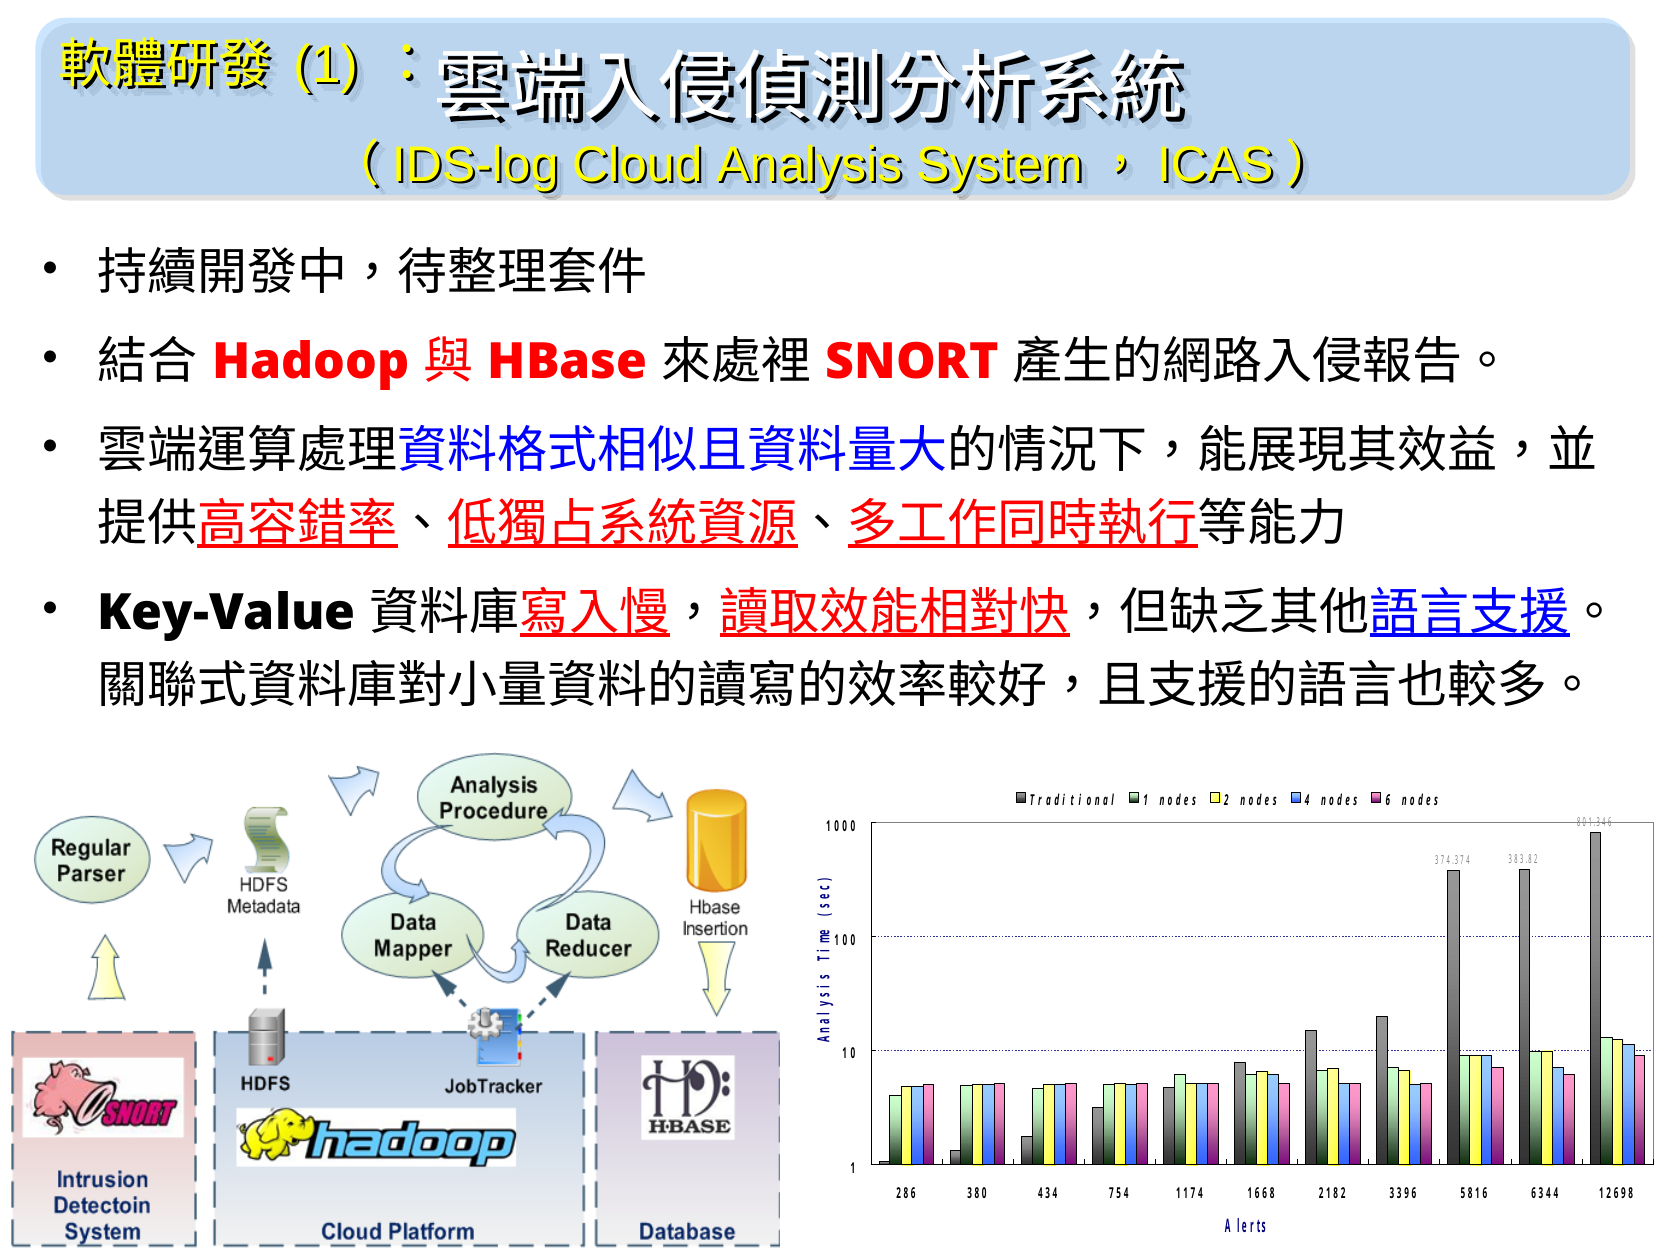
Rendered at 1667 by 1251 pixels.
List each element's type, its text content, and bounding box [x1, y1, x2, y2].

picture [4, 747, 1657, 1250]
text_box 軟體研發(1)：雲端入侵偵測分析系統 （IDS-log Cloud Analysis System，ICAS） [35, 17, 1630, 195]
list 持續開發中，待整理套件 結合Hadoop與HBase來處裡SNORT產生的網路入侵報告。 雲端運算處理資料格式相似且資料量大的情況下，能展現其效益，並提供高容錯率、低獨占系統資源、多工作同時執行等能力 Key-Value資料庫寫入慢，讀取效能相對快，但缺乏其他語言支援。關聯式資料庫對小量資料的讀寫的效率較好，且支援的語言也較多。 [41, 231, 1625, 663]
